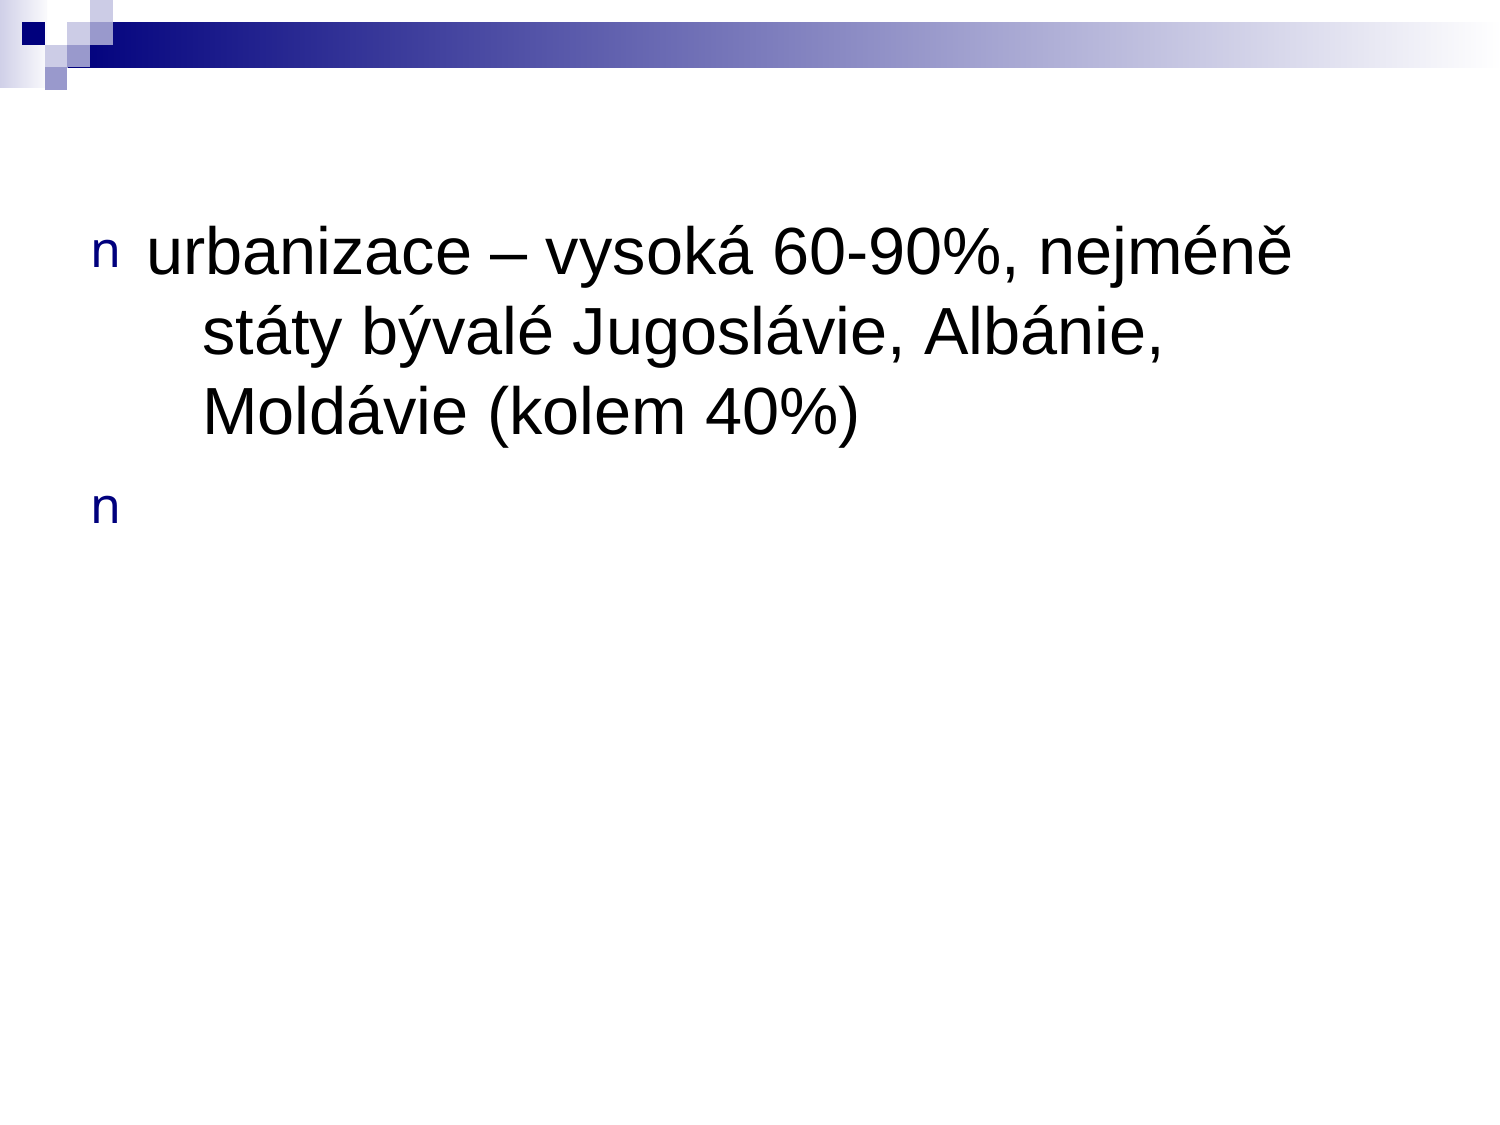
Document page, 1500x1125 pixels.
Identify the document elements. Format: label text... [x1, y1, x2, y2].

list urbanizace – vysoká 60-90%, nejméně státy bývalé Jugoslávie, Albánie, Moldávie (kolem 40%) [75, 113, 1426, 963]
